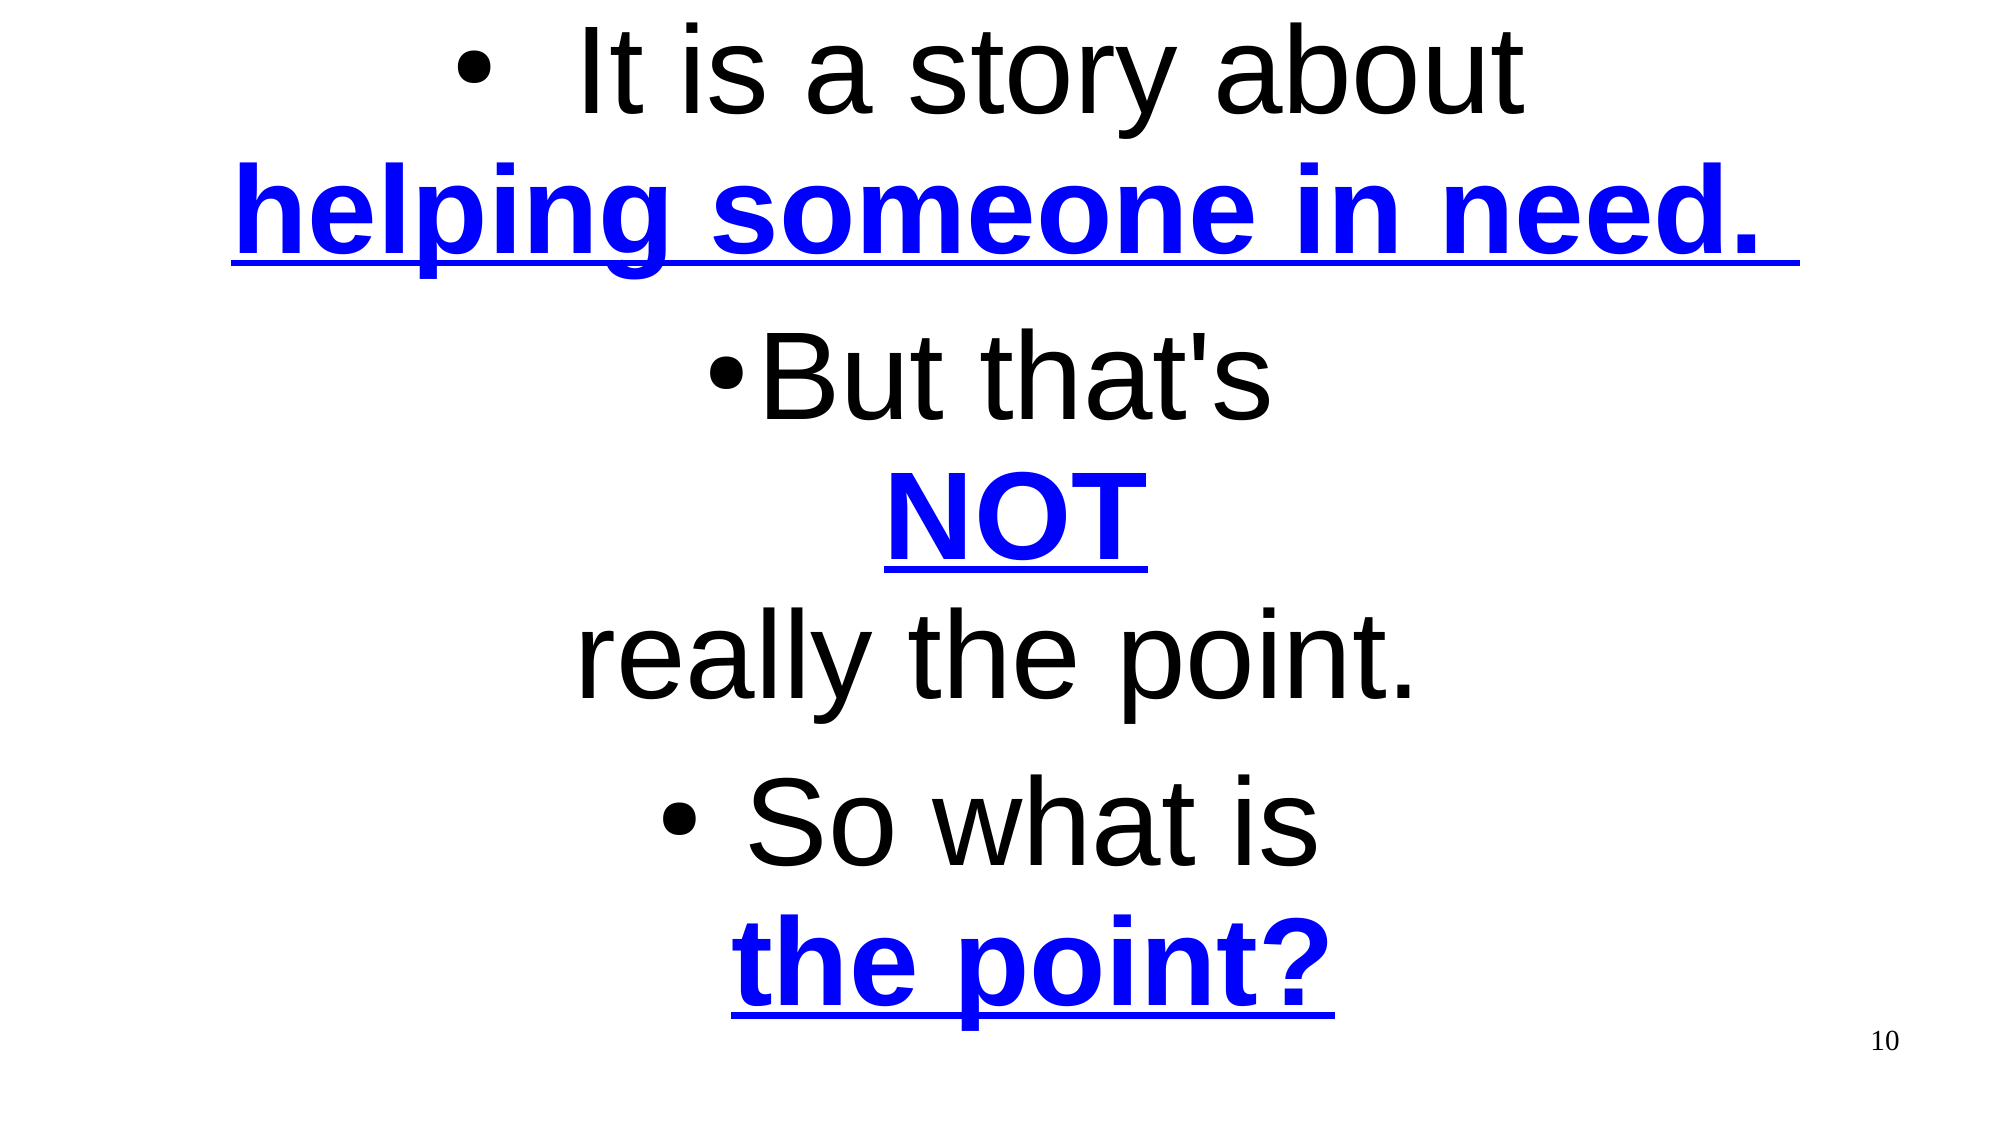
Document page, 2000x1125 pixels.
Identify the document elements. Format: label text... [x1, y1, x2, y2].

list It is a story about helping someone in need. But that's NOT really the point. So what is the point? [0, 0, 1996, 1123]
